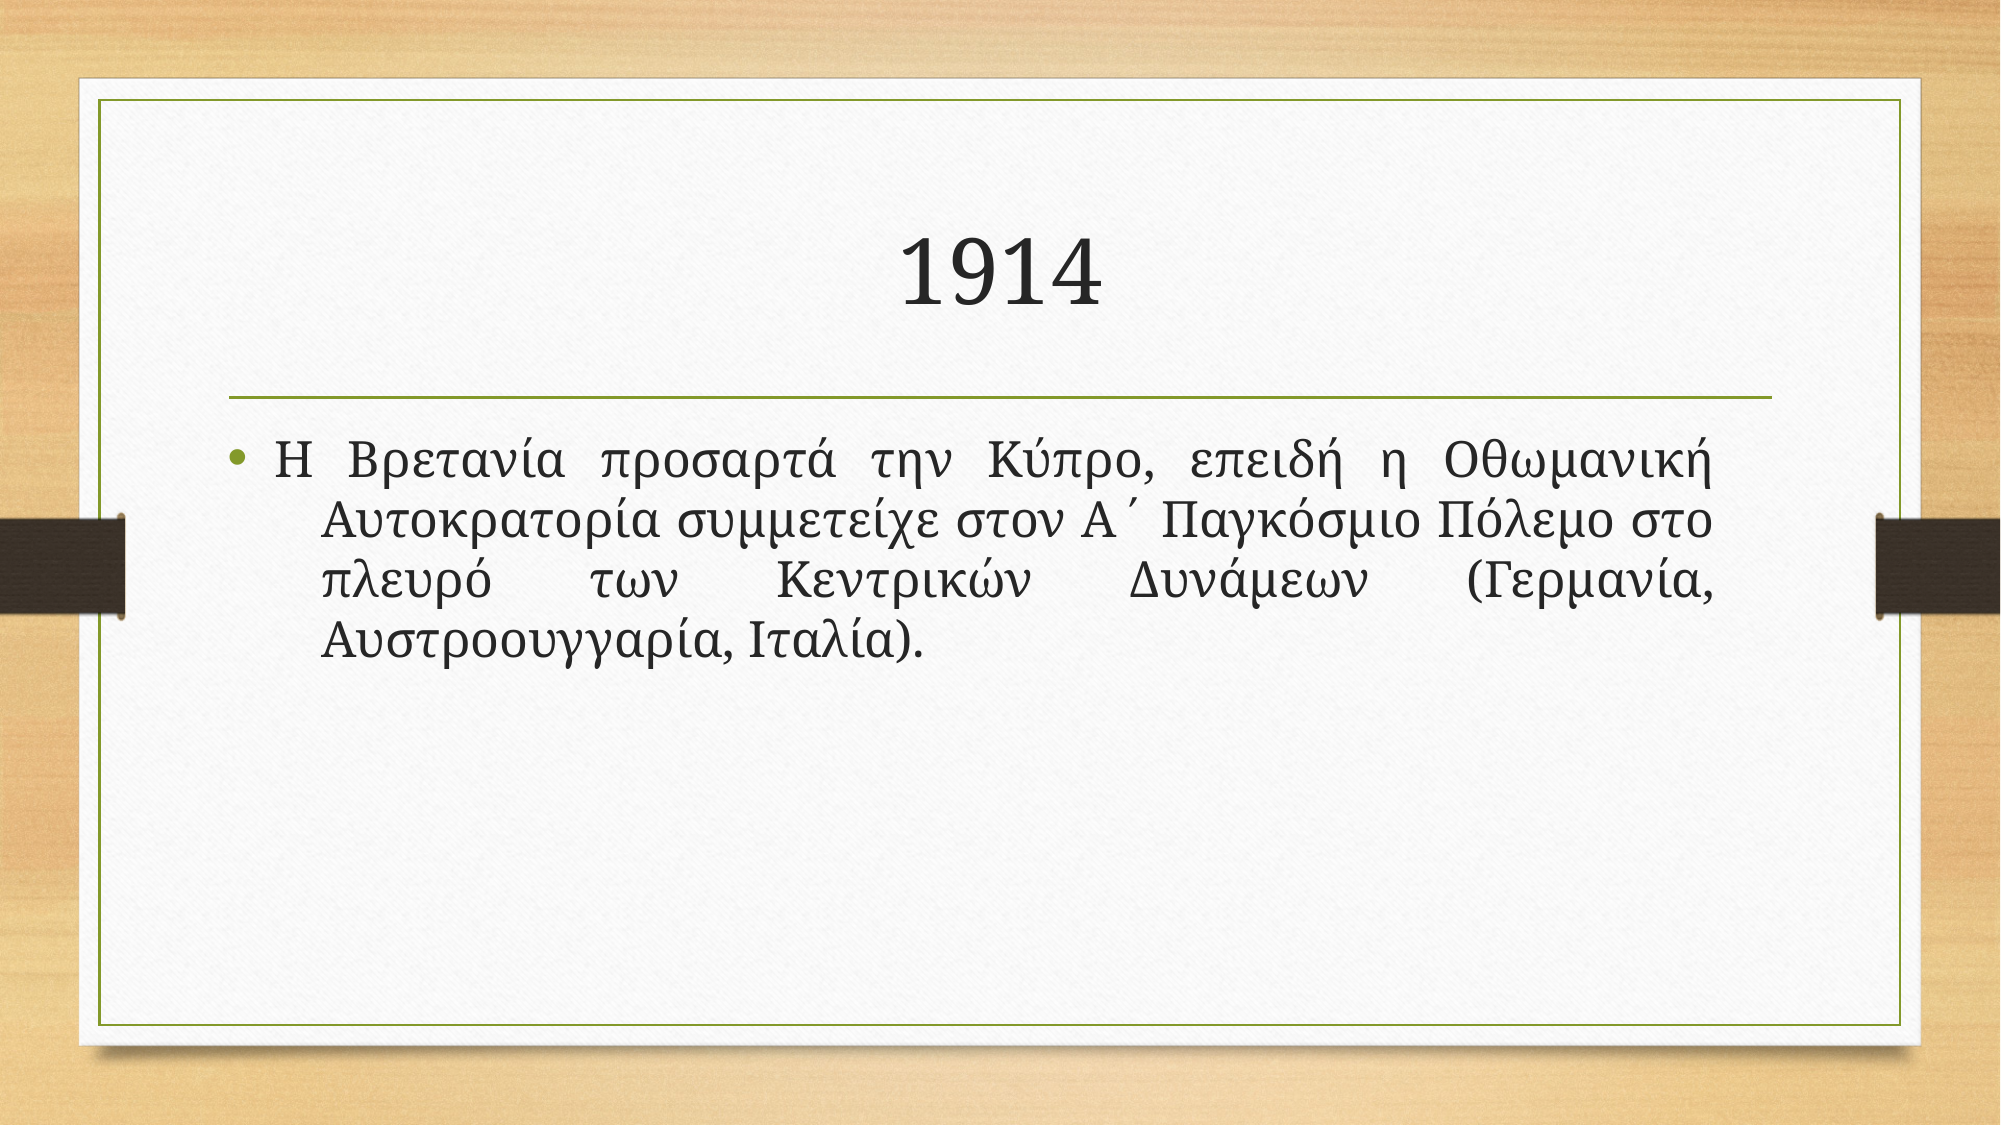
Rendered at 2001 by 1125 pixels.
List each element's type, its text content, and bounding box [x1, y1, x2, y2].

title 1914 [212, 161, 1788, 376]
list Η Βρετανία προσαρτά την Κύπρο, επειδή η Οθωμανική Αυτοκρατορία συμμετείχε στον Α΄ Παγκόσμιο Πόλεμο στο πλευρό των Κεντρικών Δυνάμεων (Γερμανία, Αυστροουγγαρία, Ιταλία). [212, 419, 1788, 964]
